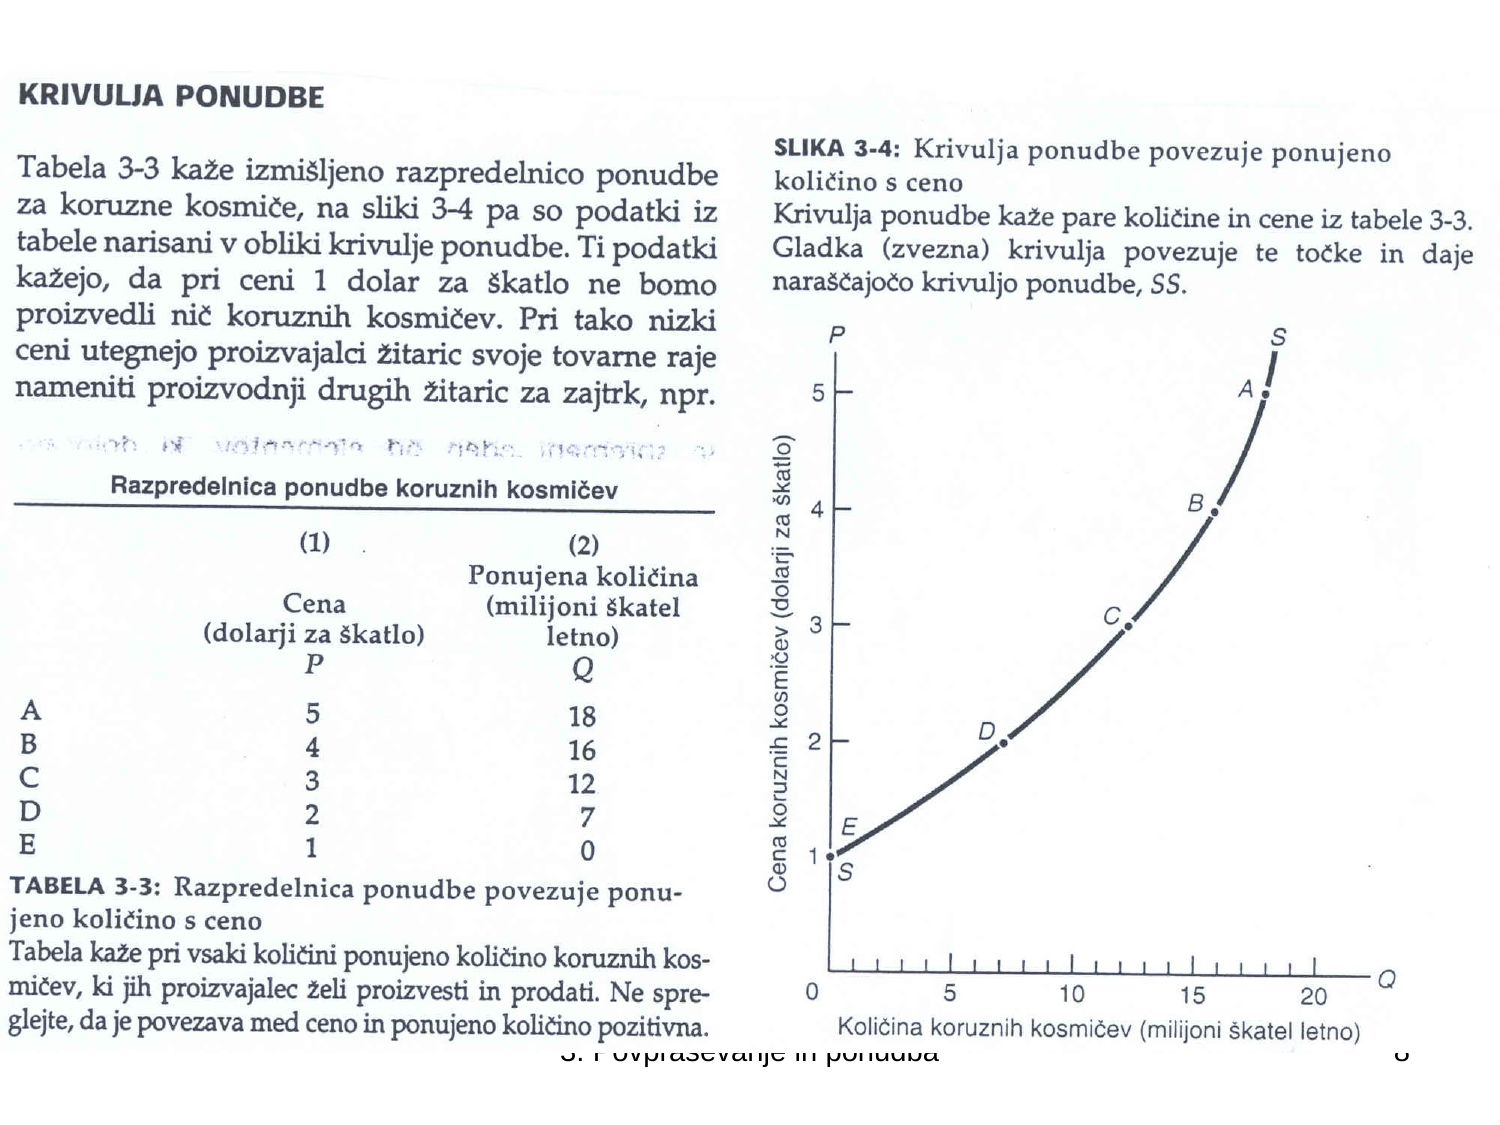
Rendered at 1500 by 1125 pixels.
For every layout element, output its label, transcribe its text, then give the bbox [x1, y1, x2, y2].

picture [0, 71, 1500, 1053]
text_box 3. Povpraševanje in ponudba [512, 1053, 988, 1103]
text_box <number> [1074, 1053, 1426, 1103]
